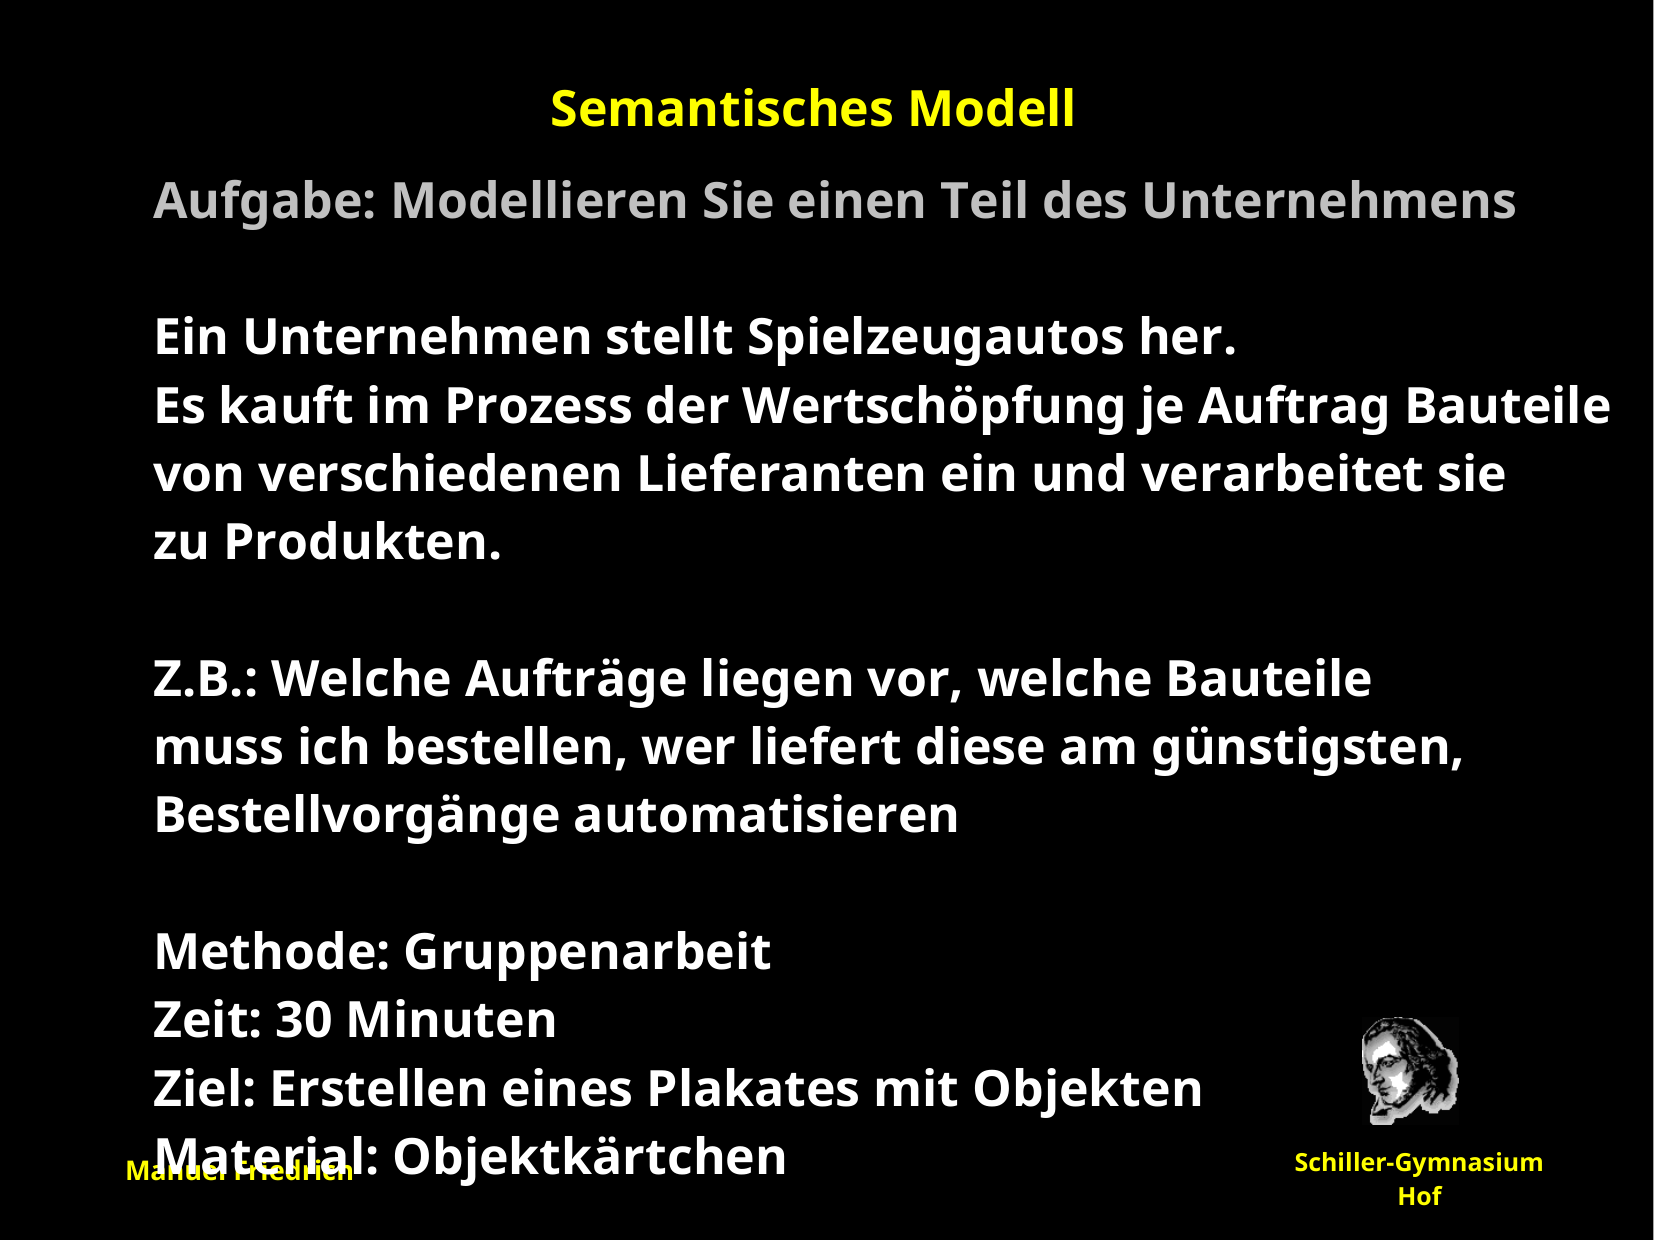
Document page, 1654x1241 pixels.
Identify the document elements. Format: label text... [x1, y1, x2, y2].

text_box Manuel Friedrich [124, 1151, 357, 1185]
text_box Schiller-Gymnasium Hof [1294, 1145, 1549, 1206]
text_box Aufgabe: Modellieren Sie einen Teil des Unternehmens Ein Unternehmen stellt Spielzeugautos her. Es kauft im Prozess der Wertschöpfung je Auftrag Bauteile von verschiedenen Lieferanten ein und verarbeitet sie zu Produkten. Z.B.: Welche Aufträge liegen vor, welche Bauteile muss ich bestellen, wer liefert diese am günstigsten, Bestellvorgänge automatisieren Methode: Gruppenarbeit Zeit: 30 Minuten Ziel: Erstellen eines Plakates mit Objekten Material: Objektkärtchen [153, 165, 1643, 1141]
text_box Semantisches Modell [550, 72, 1217, 178]
